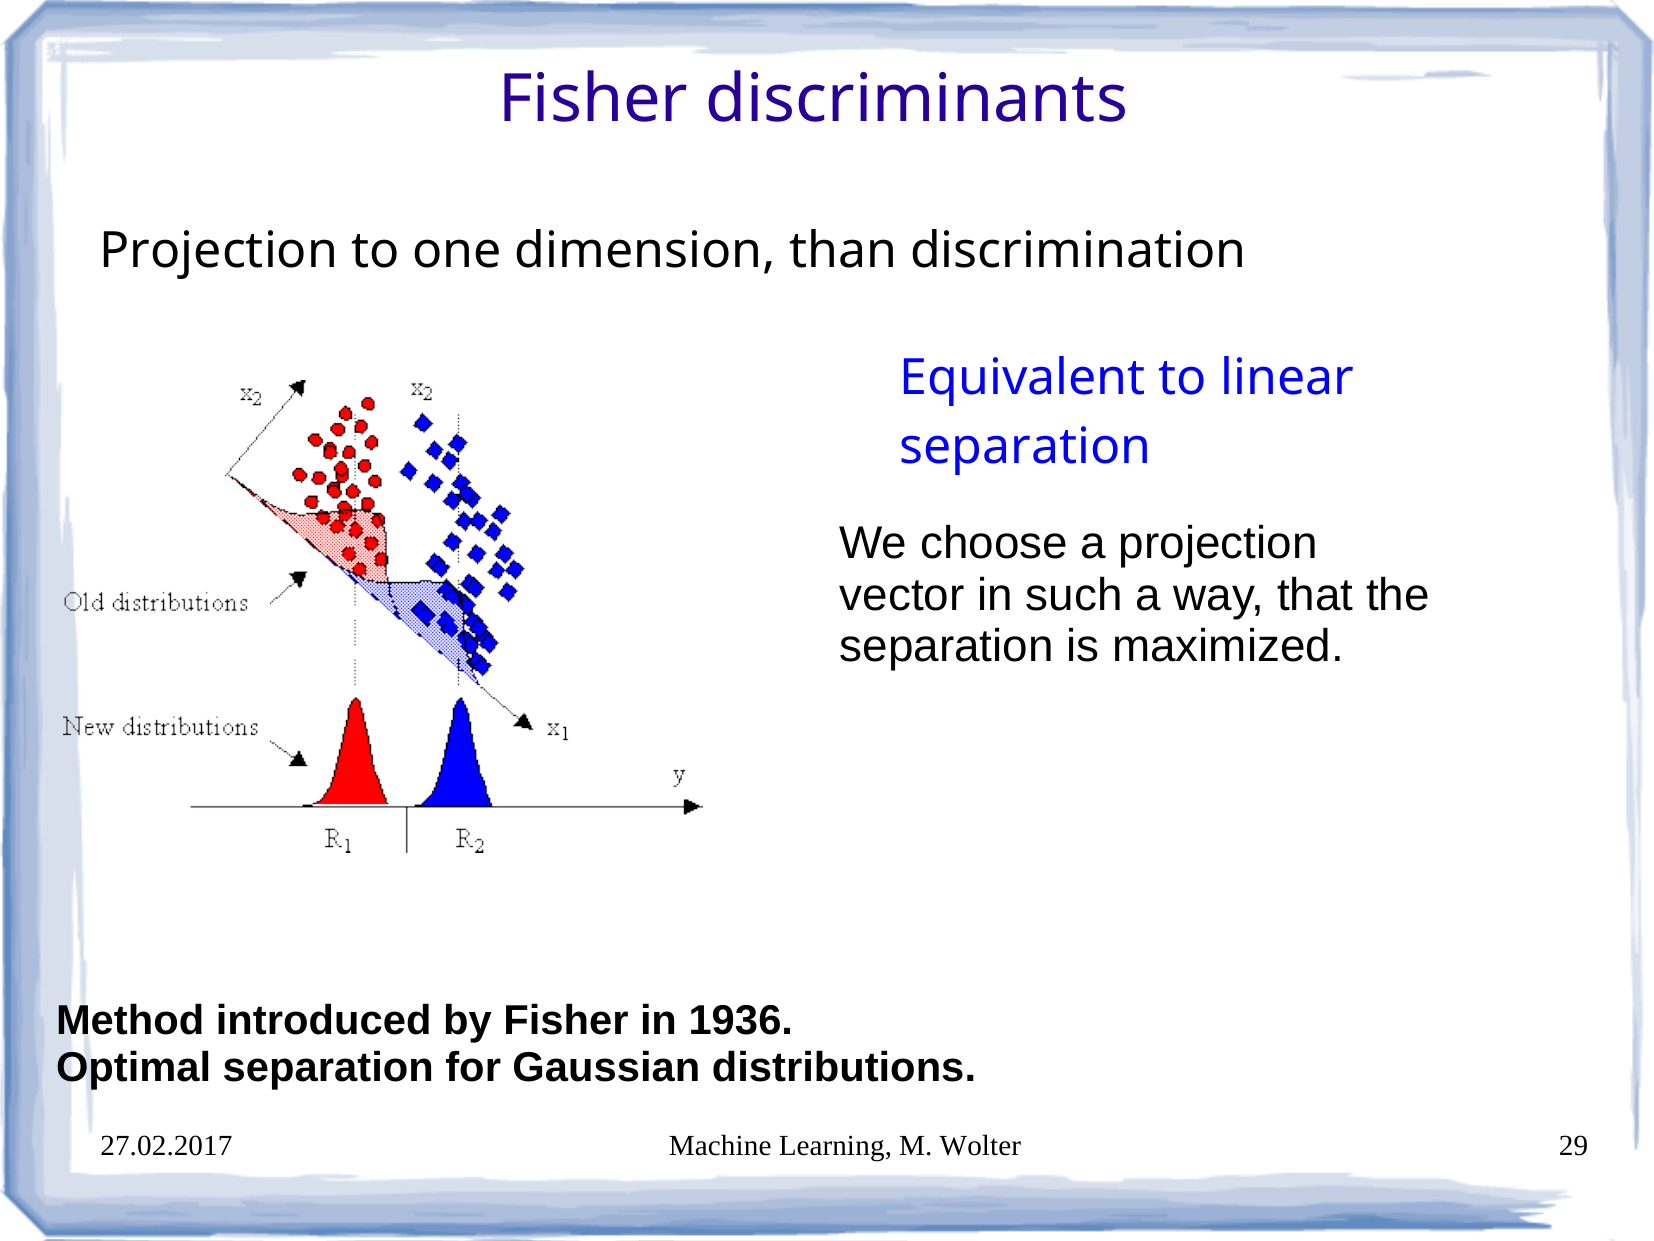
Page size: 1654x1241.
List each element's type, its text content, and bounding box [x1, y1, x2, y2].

text_box Projection to one dimension, than discrimination [84, 205, 1263, 291]
text_box We choose a projection vector in such a way, that the separation is maximized. [825, 510, 1456, 679]
text_box Equivalent to linear separation [885, 332, 1383, 486]
title Fisher discriminants [58, 31, 1569, 162]
picture [0, 0, 1654, 1241]
text_box Method introduced by Fisher in 1936. Optimal separation for Gaussian distributions. [41, 989, 1613, 1161]
